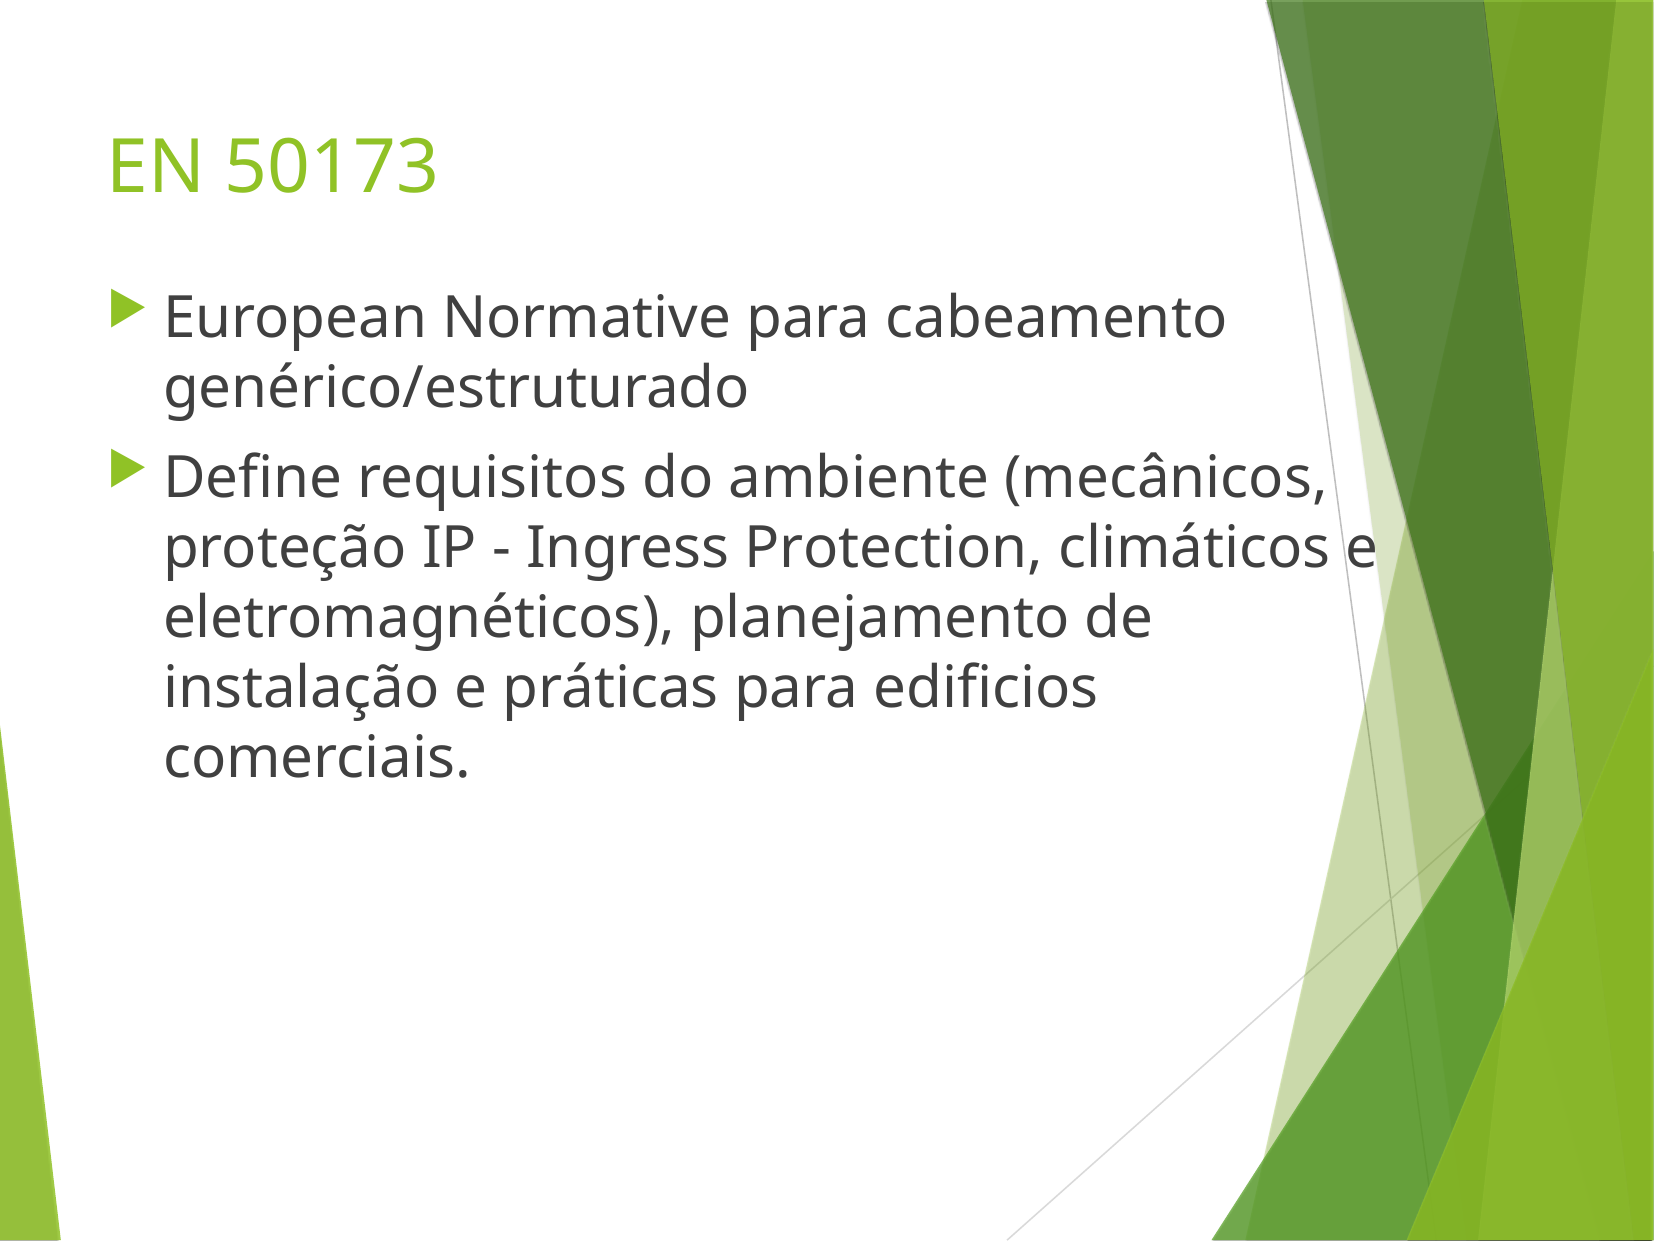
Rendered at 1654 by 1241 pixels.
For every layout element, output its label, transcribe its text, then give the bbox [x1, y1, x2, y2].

title EN 50173 [91, 110, 1258, 271]
list European Normative para cabeamento genérico/estruturado Define requisitos do ambiente (mecânicos, proteção IP - Ingress Protection, climáticos e eletromagnéticos), planejamento de instalação e práticas para edificios comerciais. [91, 271, 1406, 1093]
